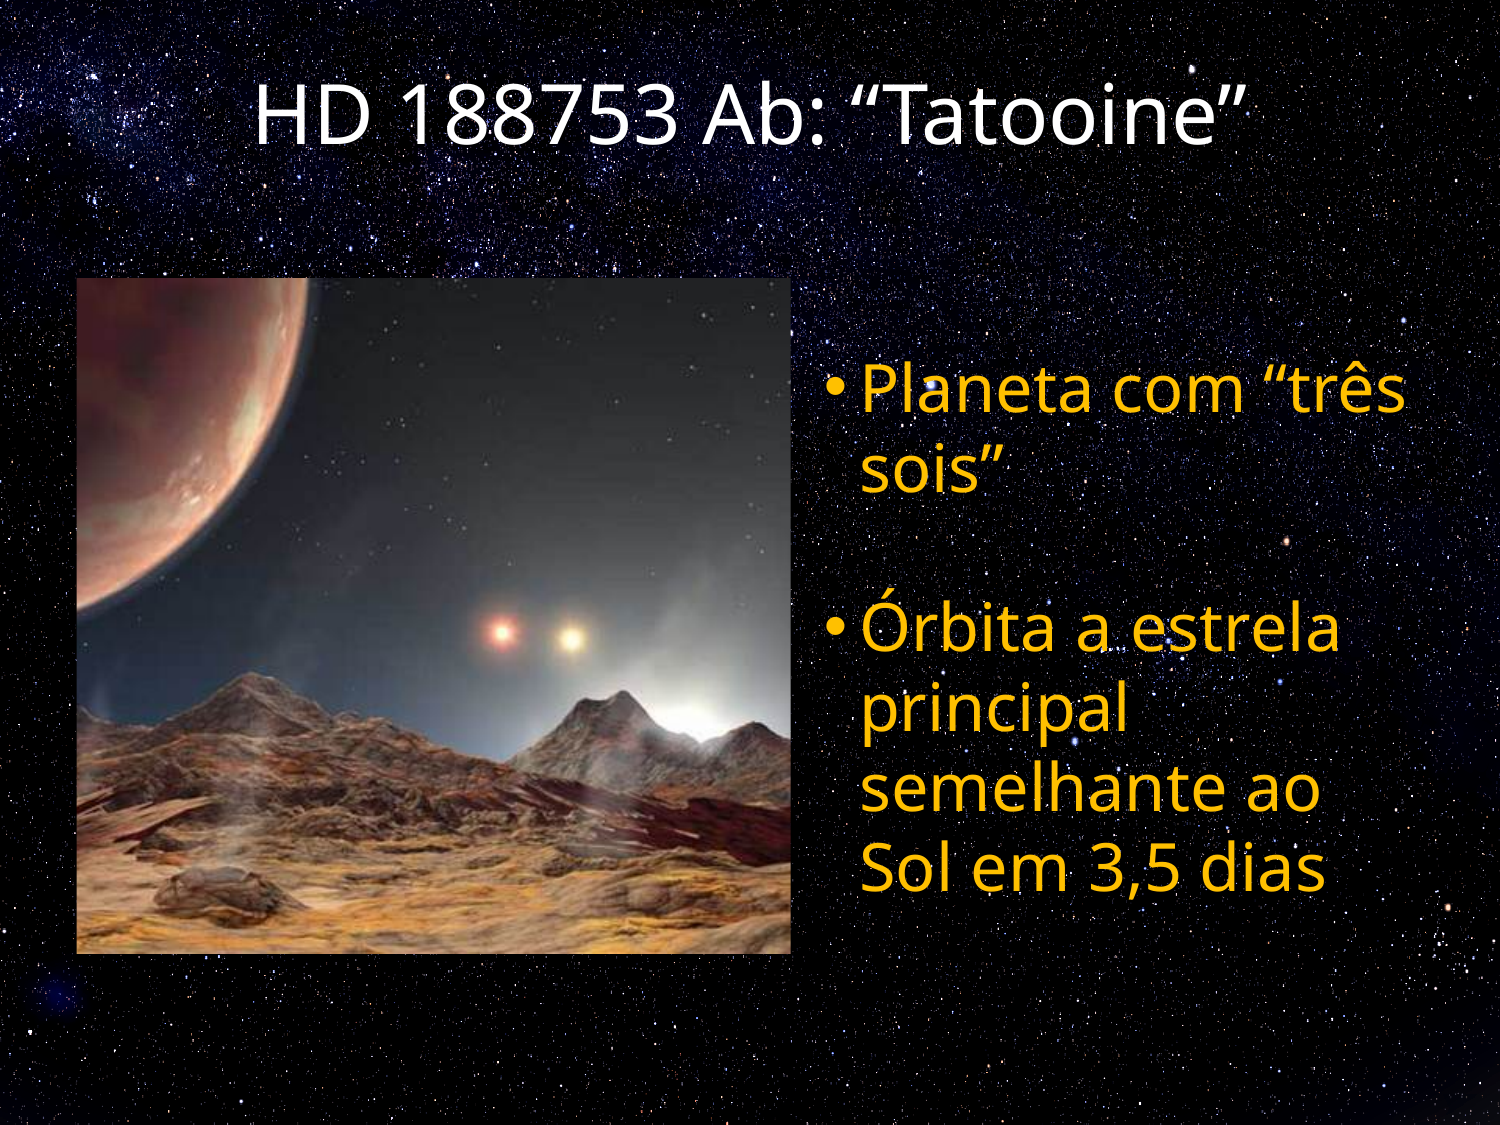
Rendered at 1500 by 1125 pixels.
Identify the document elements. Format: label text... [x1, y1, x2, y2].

text_box Planeta com “três sois” Órbita a estrela principal semelhante ao Sol em 3,5 dias [809, 338, 1447, 913]
title HD 188753 Ab: “Tatooine” [112, 60, 1388, 161]
picture [0, 0, 1500, 1125]
